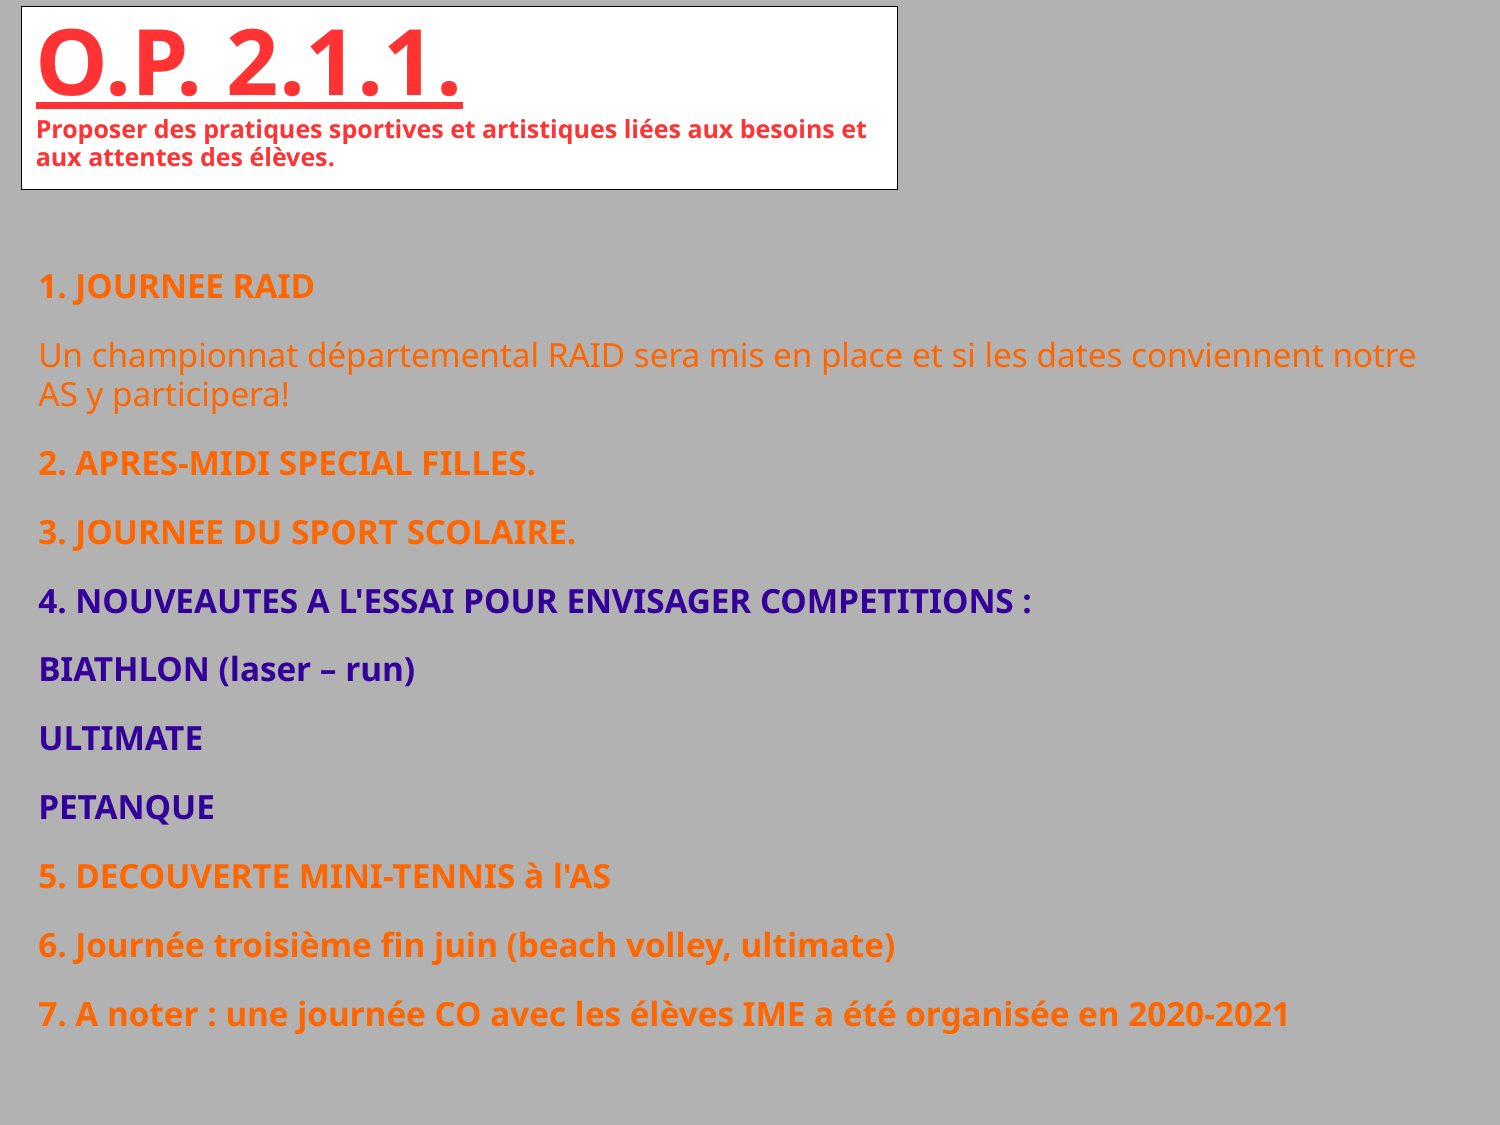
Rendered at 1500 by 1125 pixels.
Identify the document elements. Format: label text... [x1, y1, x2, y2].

text_box 1. JOURNEE RAID Un championnat départemental RAID sera mis en place et si les dates conviennent notre AS y participera! 2. APRES-MIDI SPECIAL FILLES. 3. JOURNEE DU SPORT SCOLAIRE. 4. NOUVEAUTES A L'ESSAI POUR ENVISAGER COMPETITIONS : BIATHLON (laser – run) ULTIMATE PETANQUE 5. DECOUVERTE MINI-TENNIS à l'AS 6. Journée troisième fin juin (beach volley, ultimate) 7. A noter : une journée CO avec les élèves IME a été organisée en 2020-2021 [23, 259, 1447, 934]
subtitle [755, 329, 1500, 1125]
title O.P. 2.1.1. Proposer des pratiques sportives et artistiques liées aux besoins et aux attentes des élèves. [21, 6, 898, 190]
